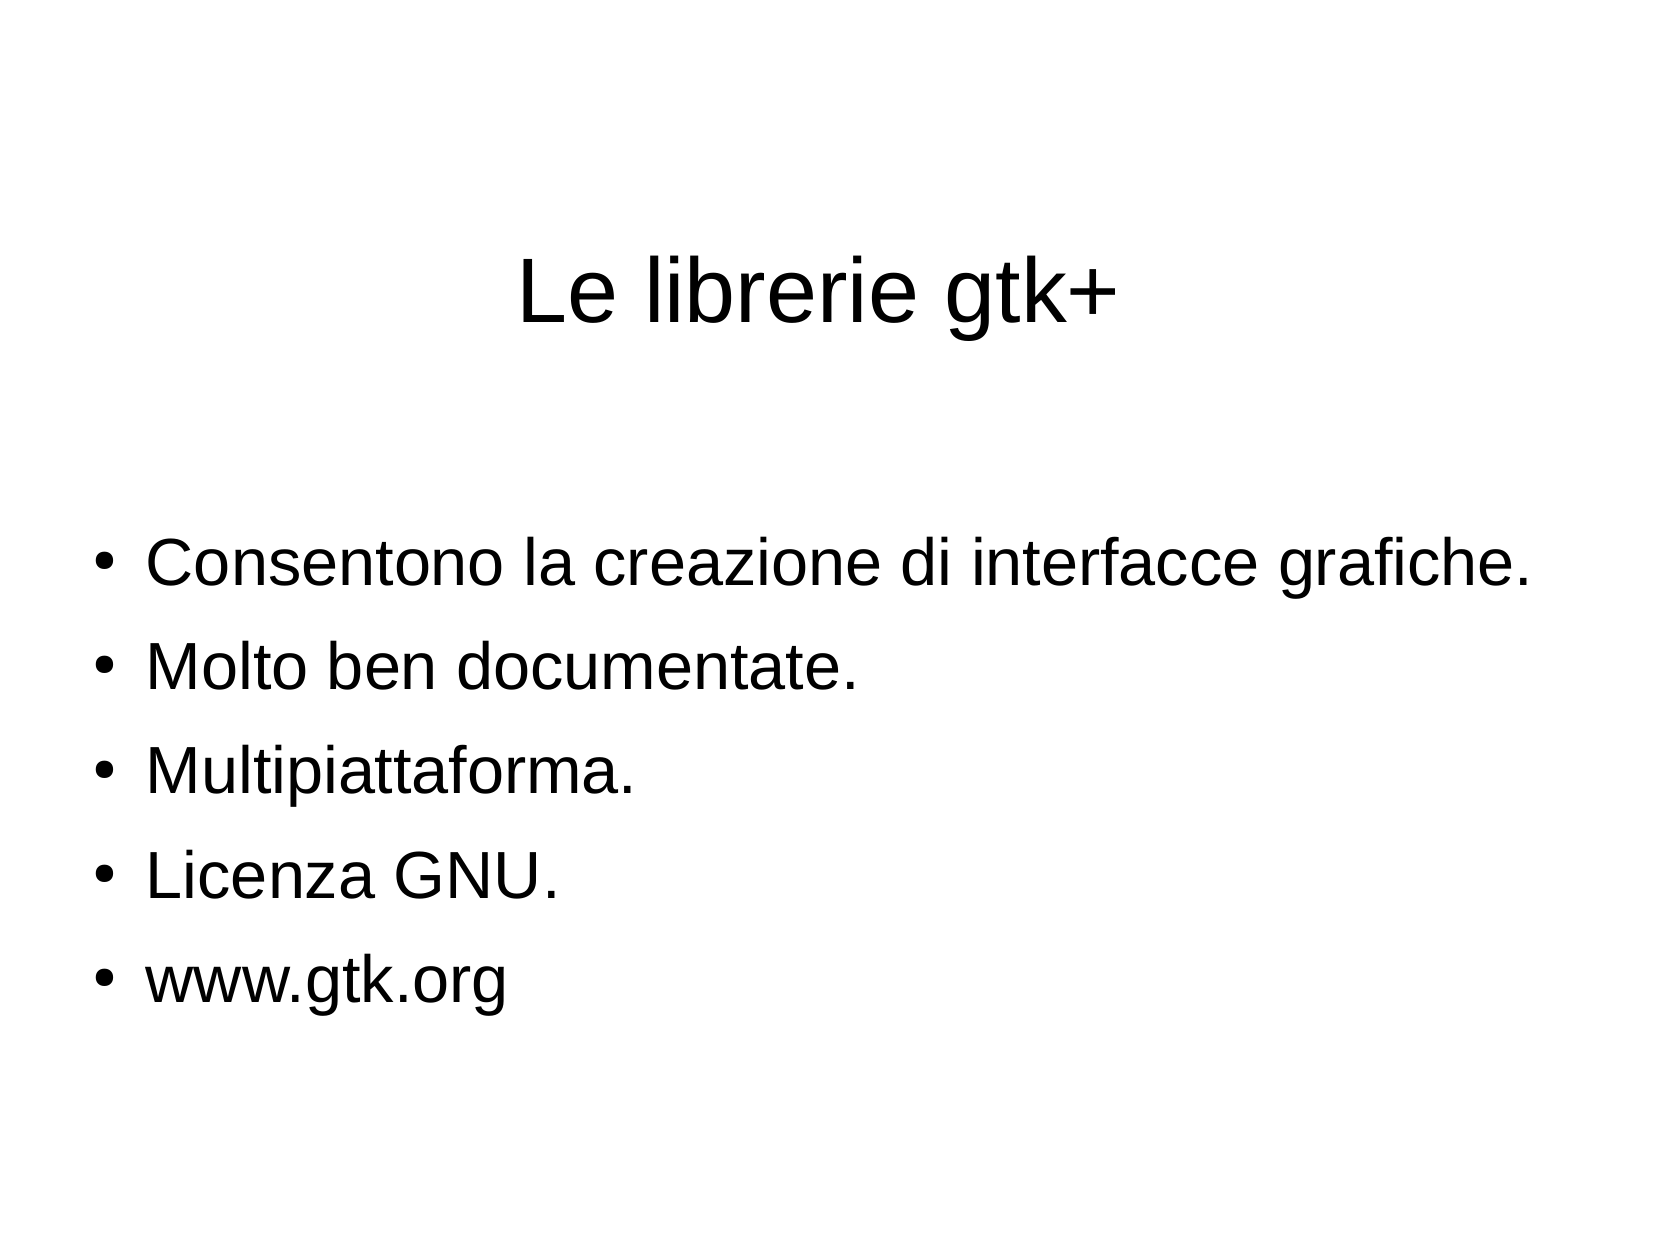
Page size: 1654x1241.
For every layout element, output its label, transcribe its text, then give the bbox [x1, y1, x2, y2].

list Consentono la creazione di interfacce grafiche. Molto ben documentate. Multipiattaforma. Licenza GNU. www.gtk.org [75, 525, 1564, 1241]
title Le librerie gtk+ [75, 187, 1564, 395]
